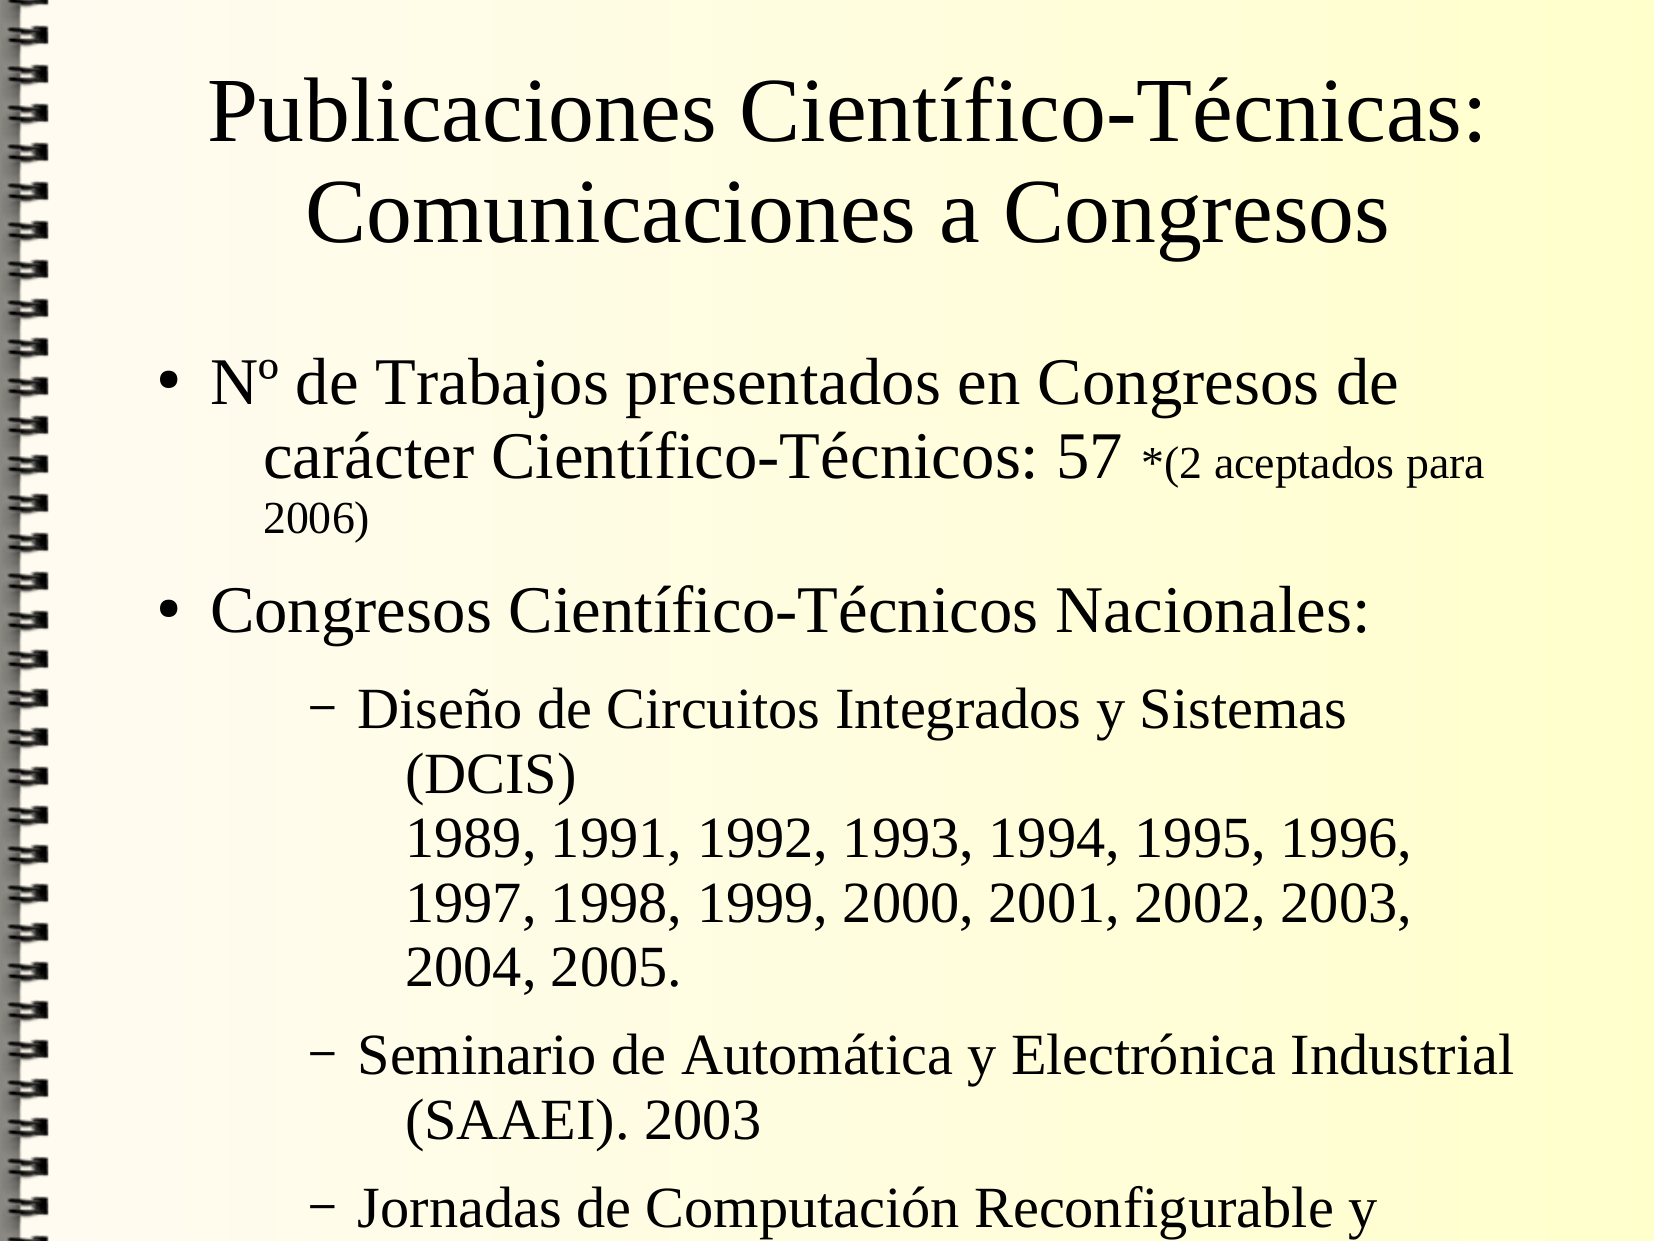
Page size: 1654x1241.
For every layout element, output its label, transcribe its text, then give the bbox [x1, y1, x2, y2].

list Nº de Trabajos presentados en Congresos de carácter Científico-Técnicos: 57 *(2 aceptados para 2006) Congresos Científico-Técnicos Nacionales: Diseño de Circuitos Integrados y Sistemas (DCIS) 1989, 1991, 1992, 1993, 1994, 1995, 1996, 1997, 1998, 1999, 2000, 2001, 2002, 2003, 2004, 2005. Seminario de Automática y Electrónica Industrial (SAAEI). 2003 Jornadas de Computación Reconfigurable y Aplicaciones. (JCRA). 2003 [121, 344, 1534, 1127]
picture [0, 0, 1654, 1241]
title Publicaciones Científico-Técnicas: Comunicaciones a Congresos [59, 59, 1639, 263]
